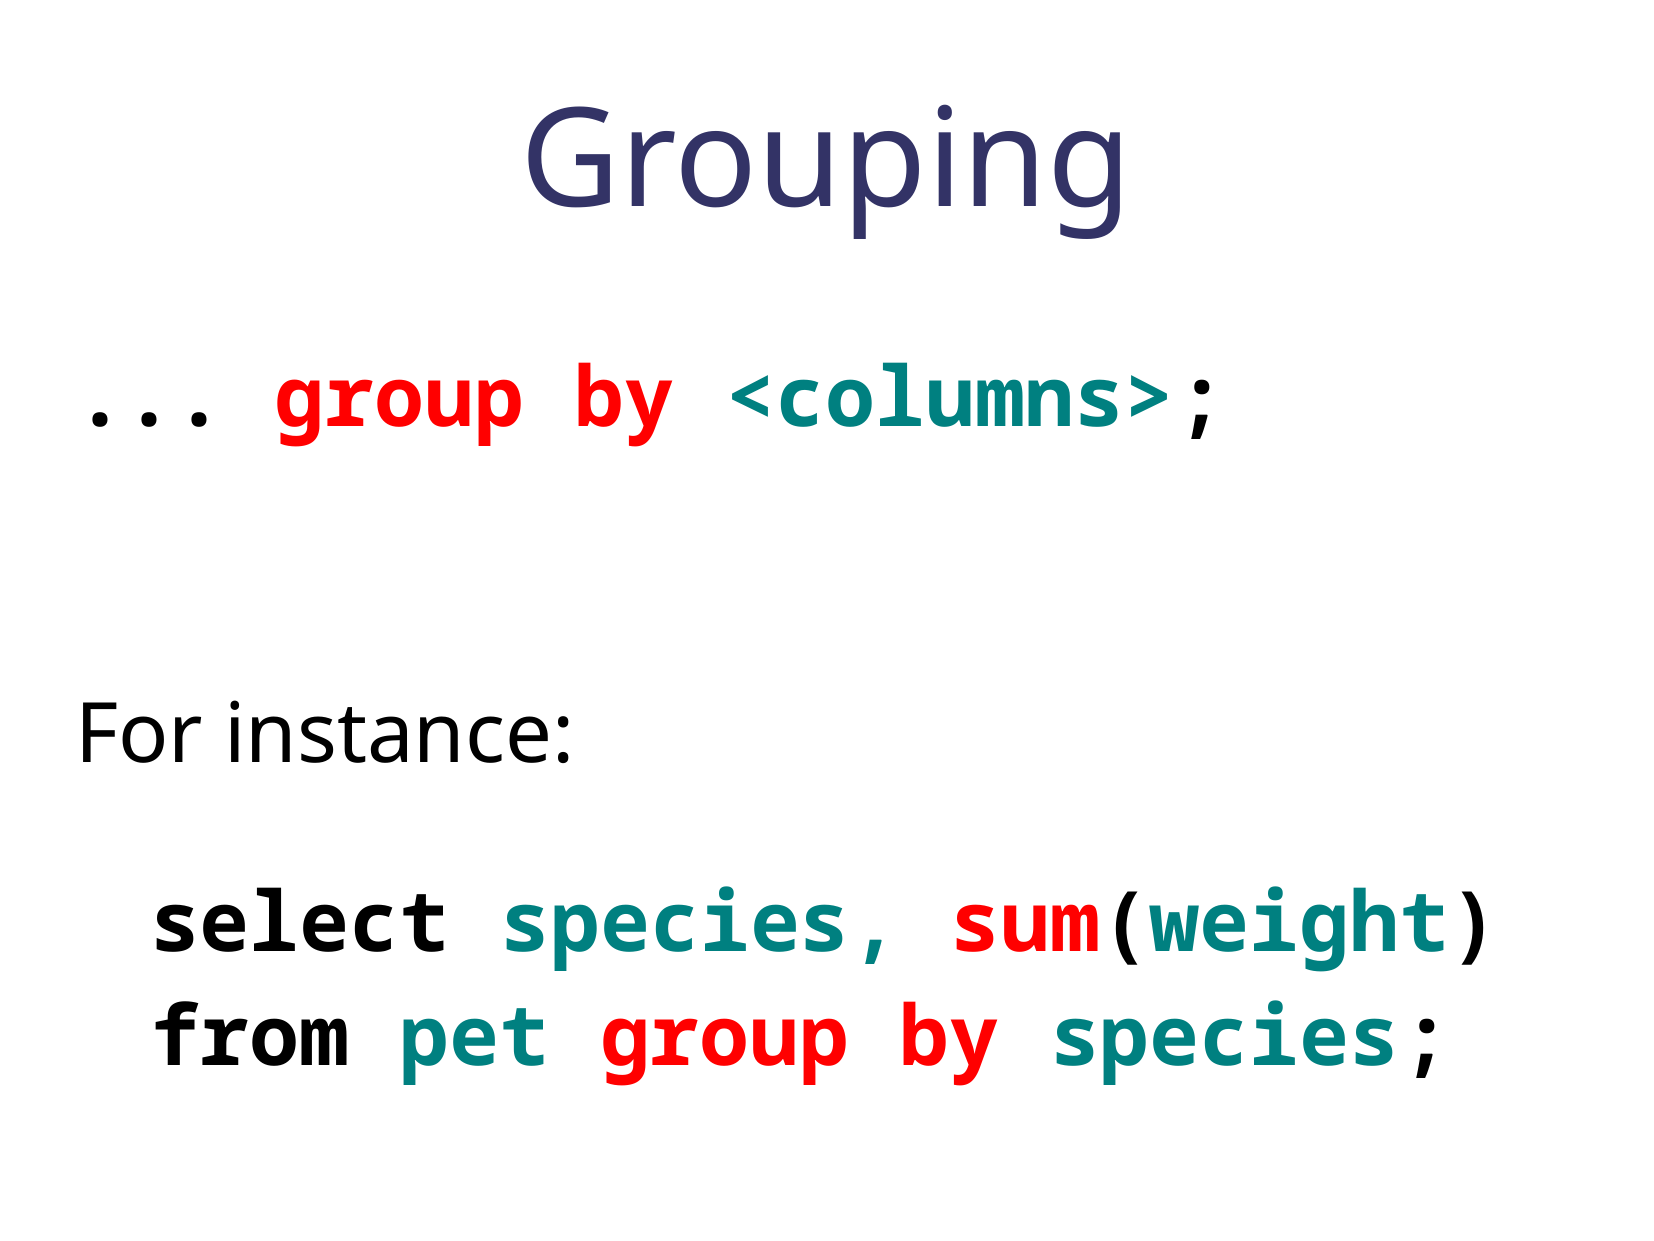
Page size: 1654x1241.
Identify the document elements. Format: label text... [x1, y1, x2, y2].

title Grouping [82, 56, 1571, 250]
text_box select species, sum(weight) from pet group by species; [150, 863, 1654, 1055]
text_box For instance: [75, 673, 1654, 863]
text_box ... group by <columns>; [75, 337, 1654, 498]
